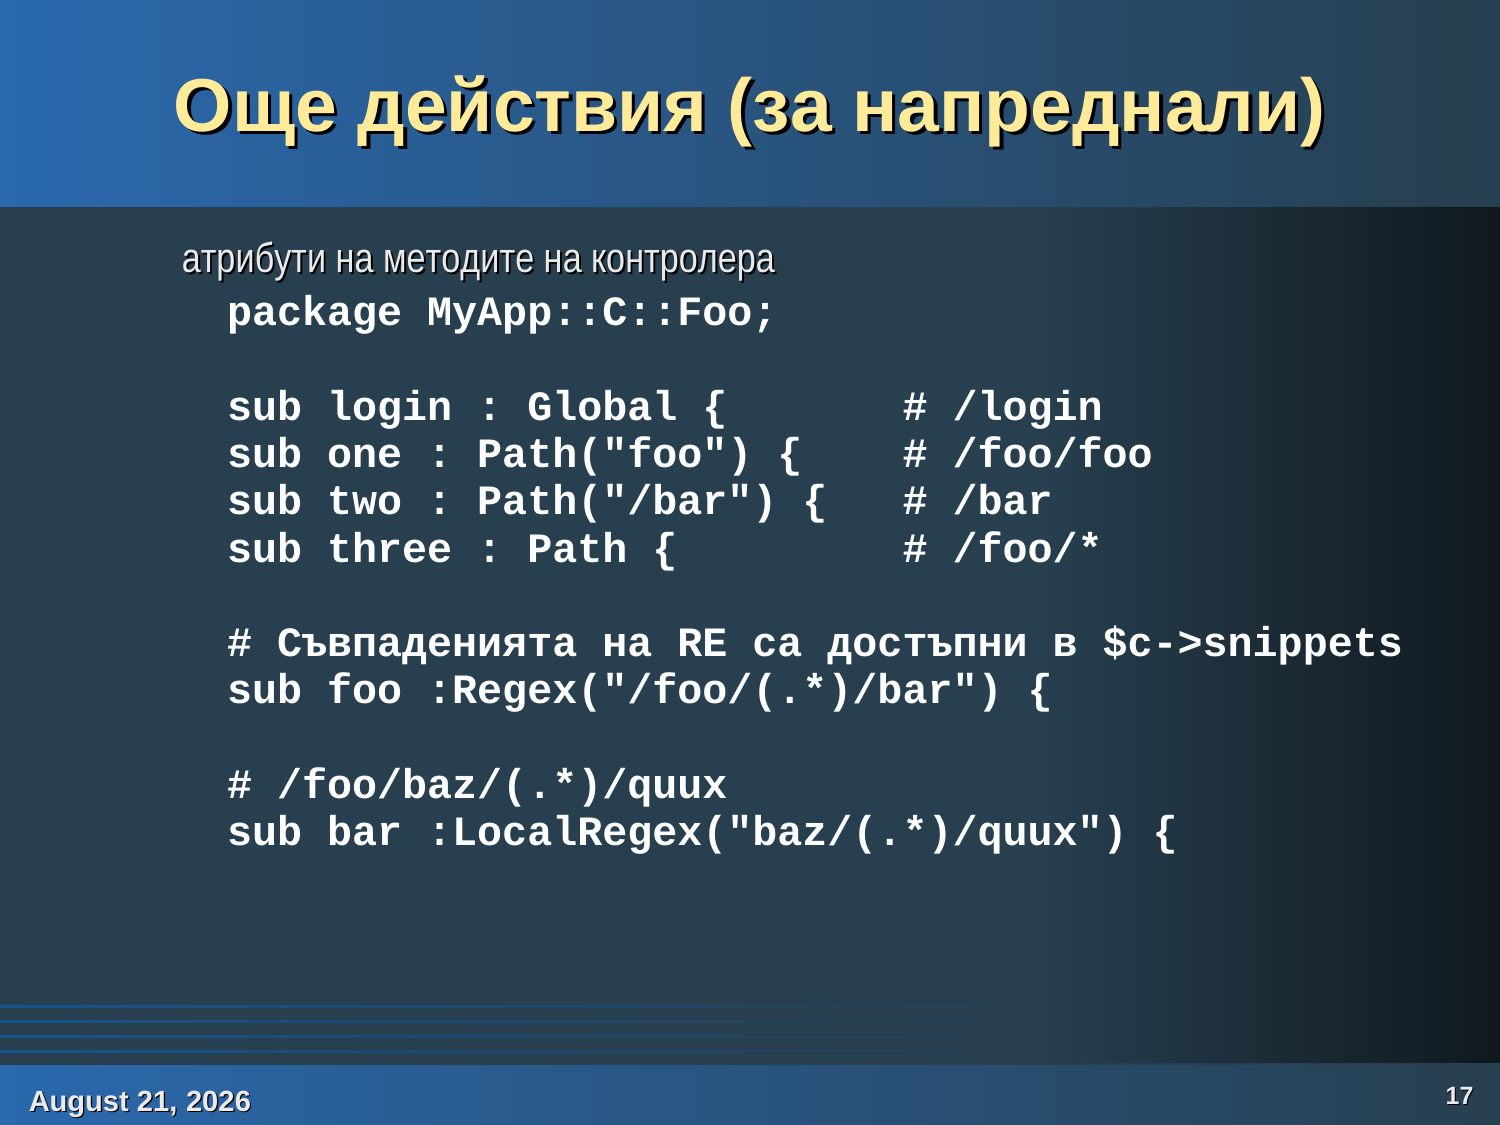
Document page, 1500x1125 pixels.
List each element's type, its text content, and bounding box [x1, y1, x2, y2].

title Още действия (за напреднали) [13, 8, 1487, 197]
list атрибути на методите на контролера [31, 232, 1469, 1065]
